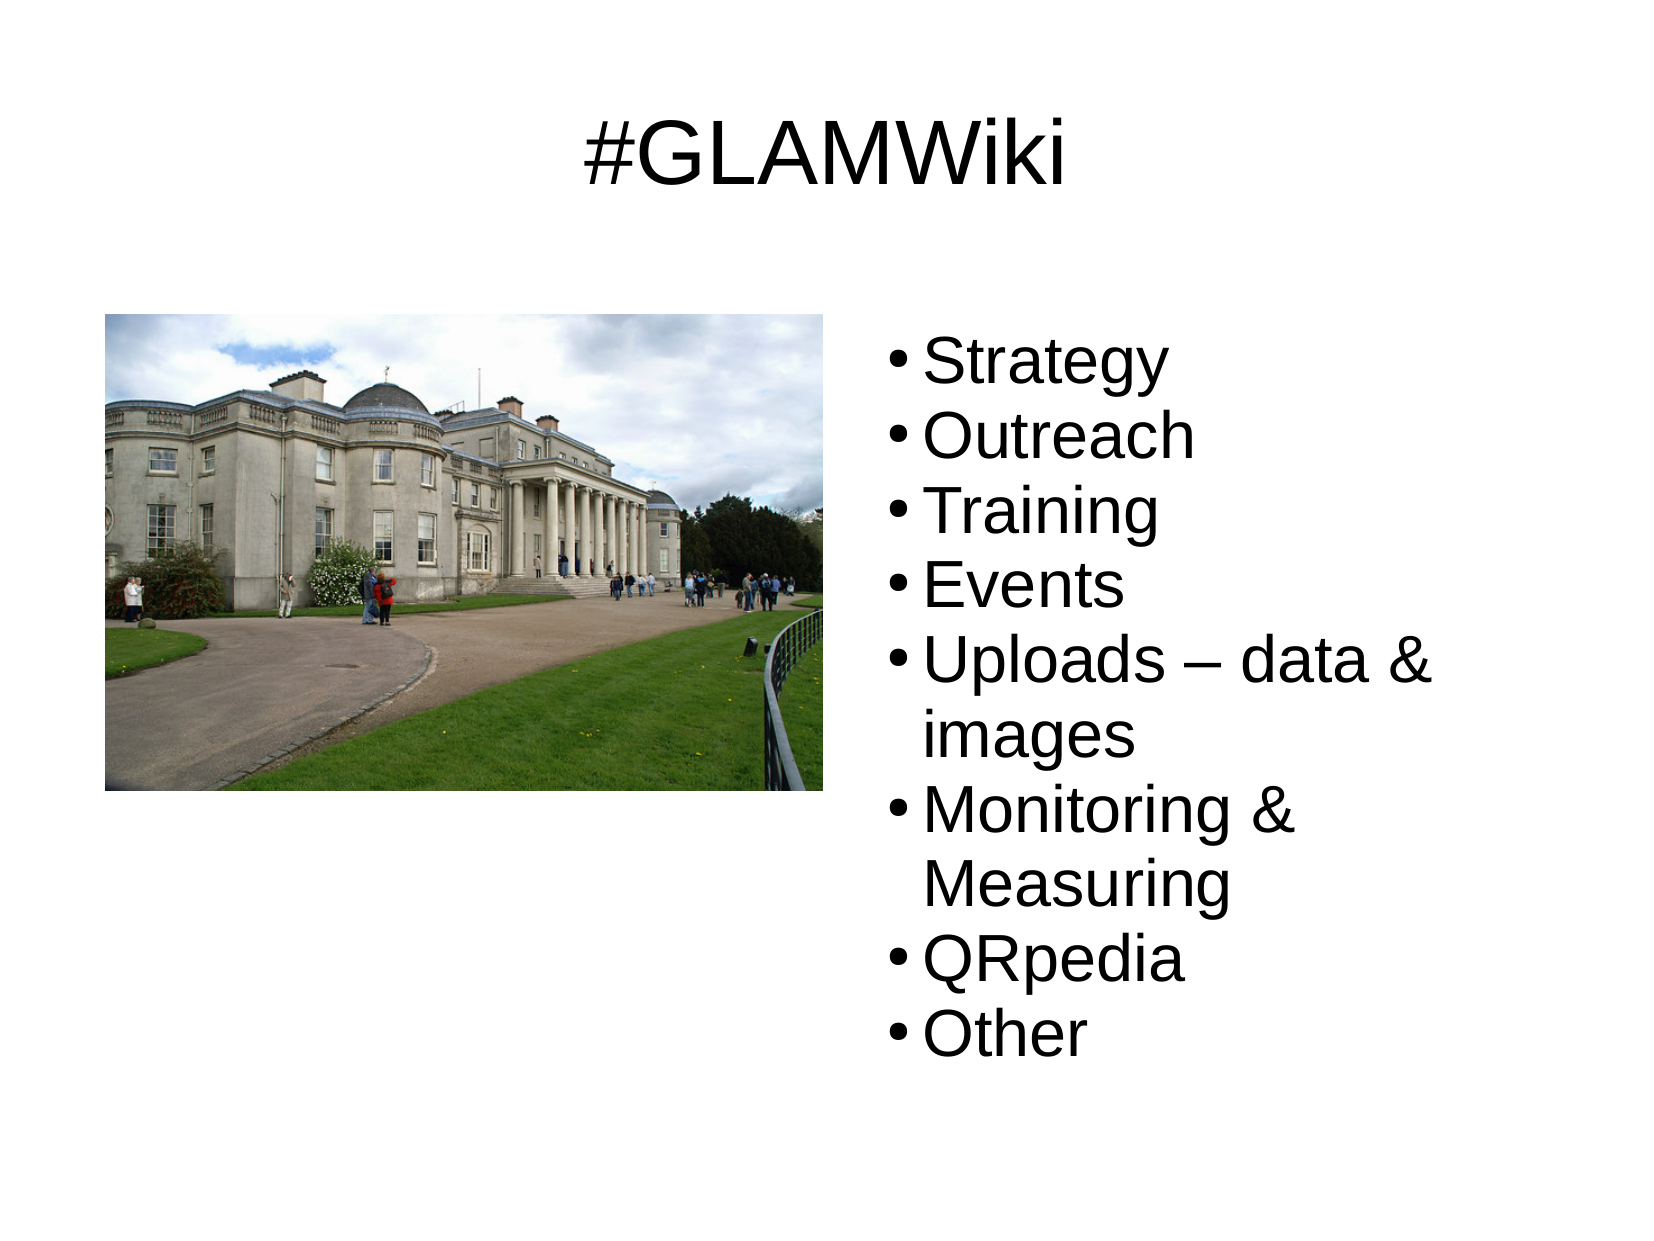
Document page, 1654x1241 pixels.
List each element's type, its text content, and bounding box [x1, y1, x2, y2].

picture [105, 314, 823, 791]
text_box Strategy Outreach Training Events Uploads – data & images Monitoring & Measuring QRpedia Other [871, 315, 1627, 1241]
title #GLAMWiki [82, 49, 1571, 257]
